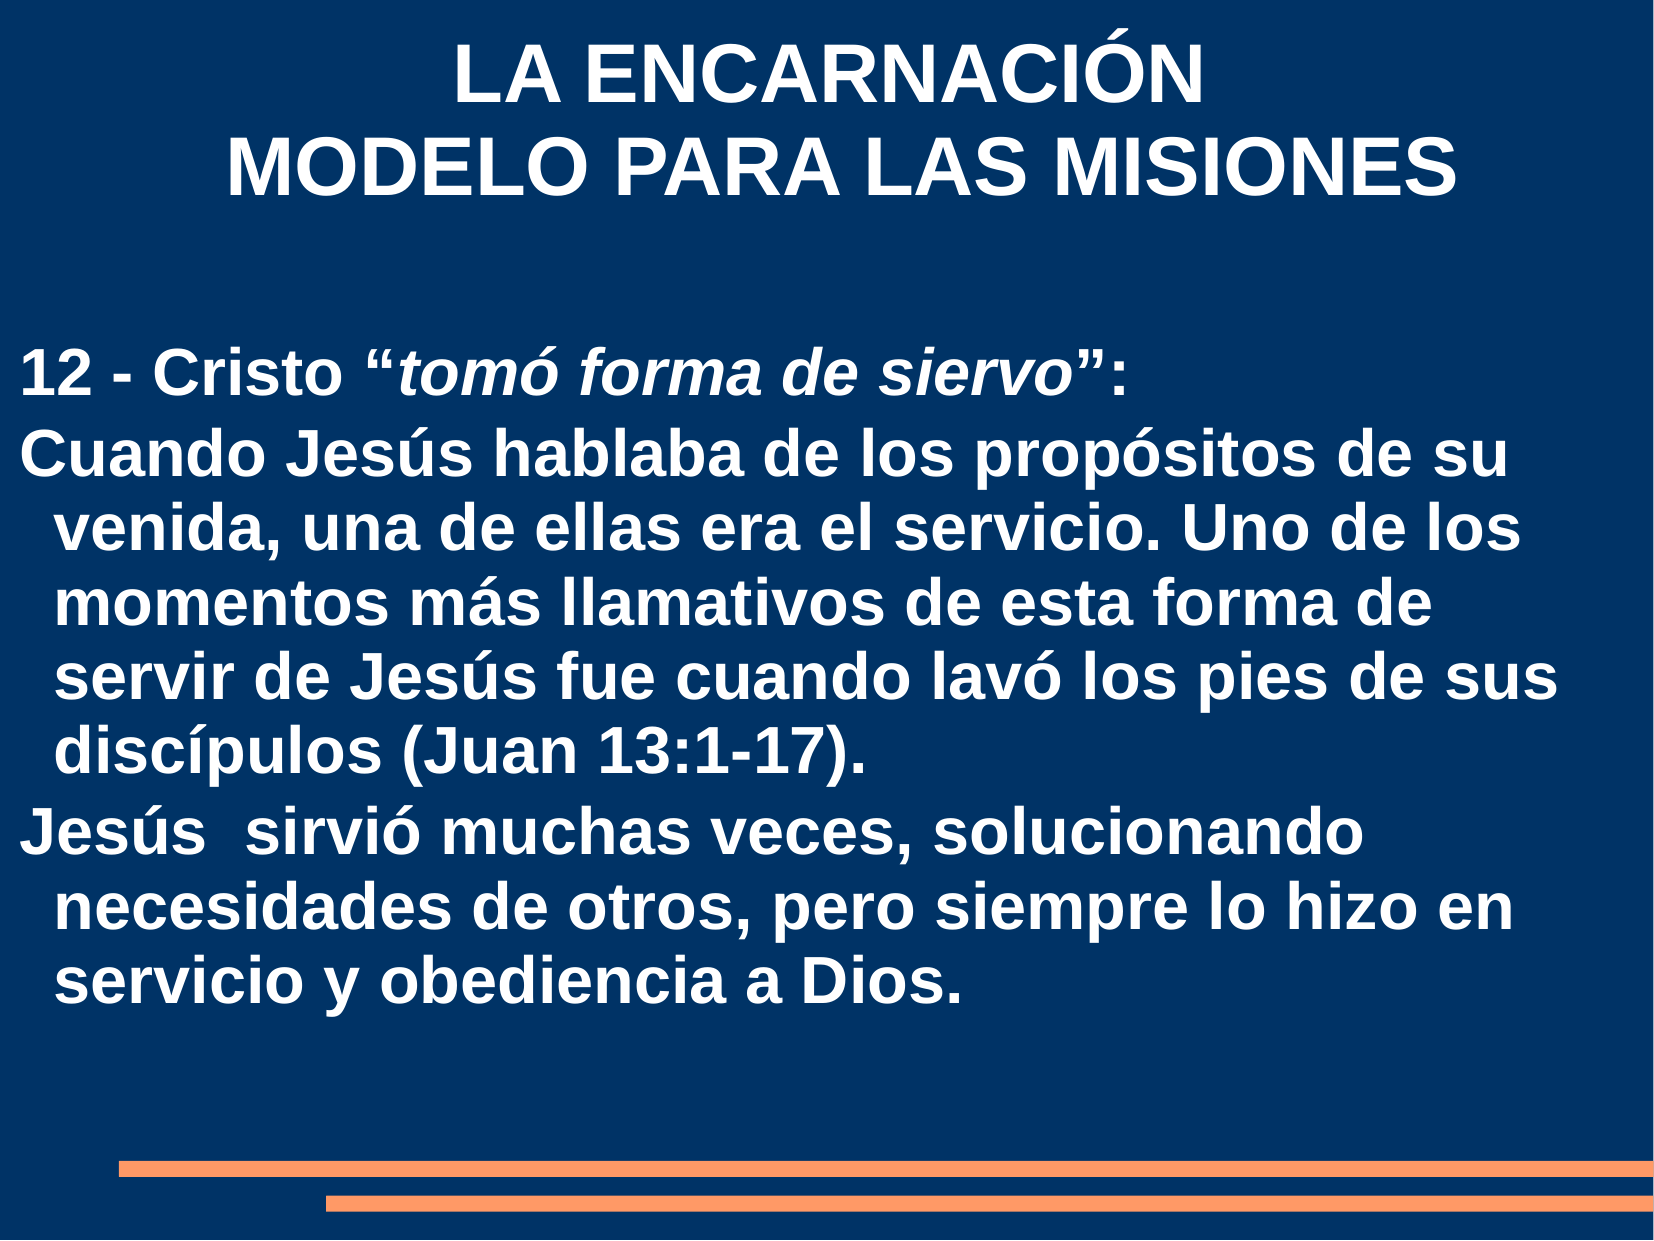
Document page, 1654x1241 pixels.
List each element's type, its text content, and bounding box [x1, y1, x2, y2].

subtitle 12 - Cristo “tomó forma de siervo”: Cuando Jesús hablaba de los propósitos de su venida, una de ellas era el servicio. Uno de los momentos más llamativos de esta forma de servir de Jesús fue cuando lavó los pies de sus discípulos (Juan 13:1-17). Jesús sirvió muchas veces, solucionando necesidades de otros, pero siempre lo hizo en servicio y obediencia a Dios. [18, 259, 1613, 1157]
title LA ENCARNACIÓN MODELO PARA LAS MISIONES [23, 0, 1619, 237]
